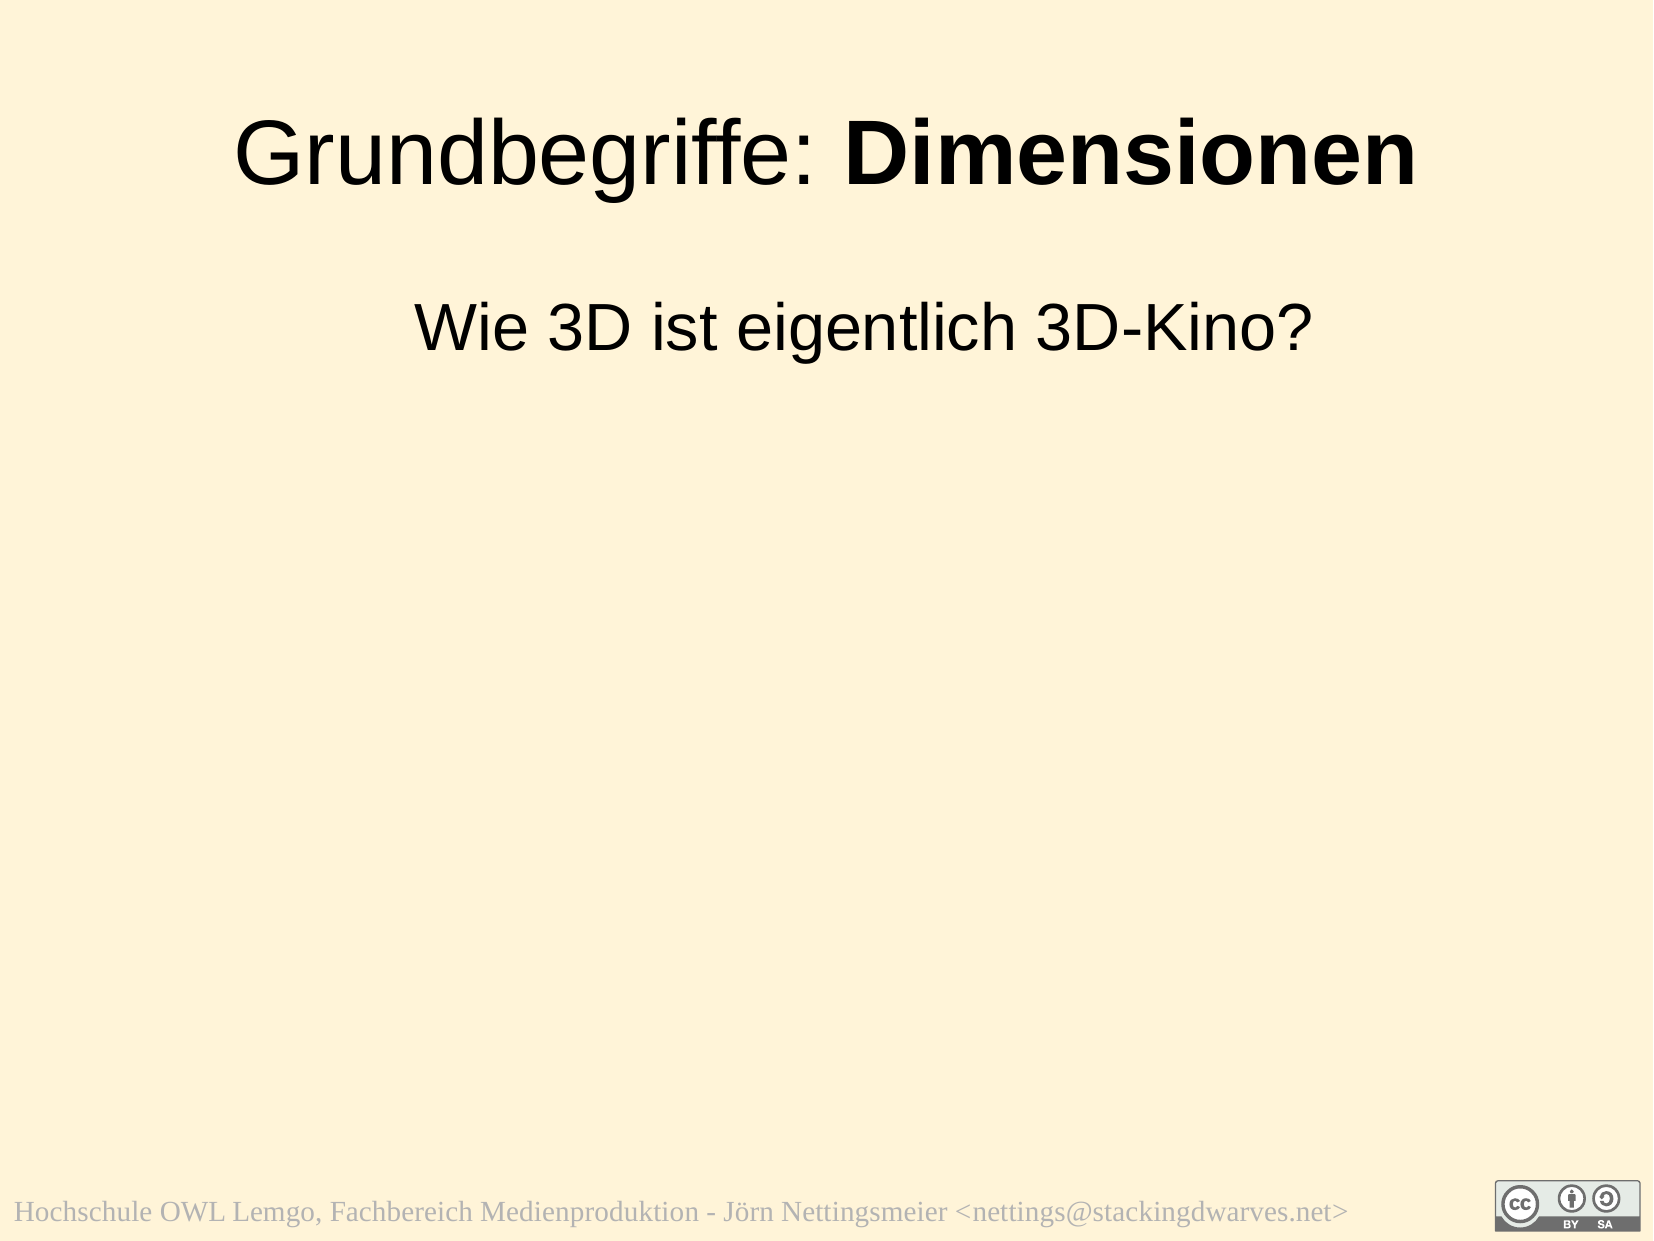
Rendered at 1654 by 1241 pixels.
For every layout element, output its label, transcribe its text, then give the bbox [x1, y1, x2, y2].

title Grundbegriffe: Dimensionen [82, 49, 1571, 257]
list Wie 3D ist eigentlich 3D-Kino? [82, 290, 1576, 1201]
